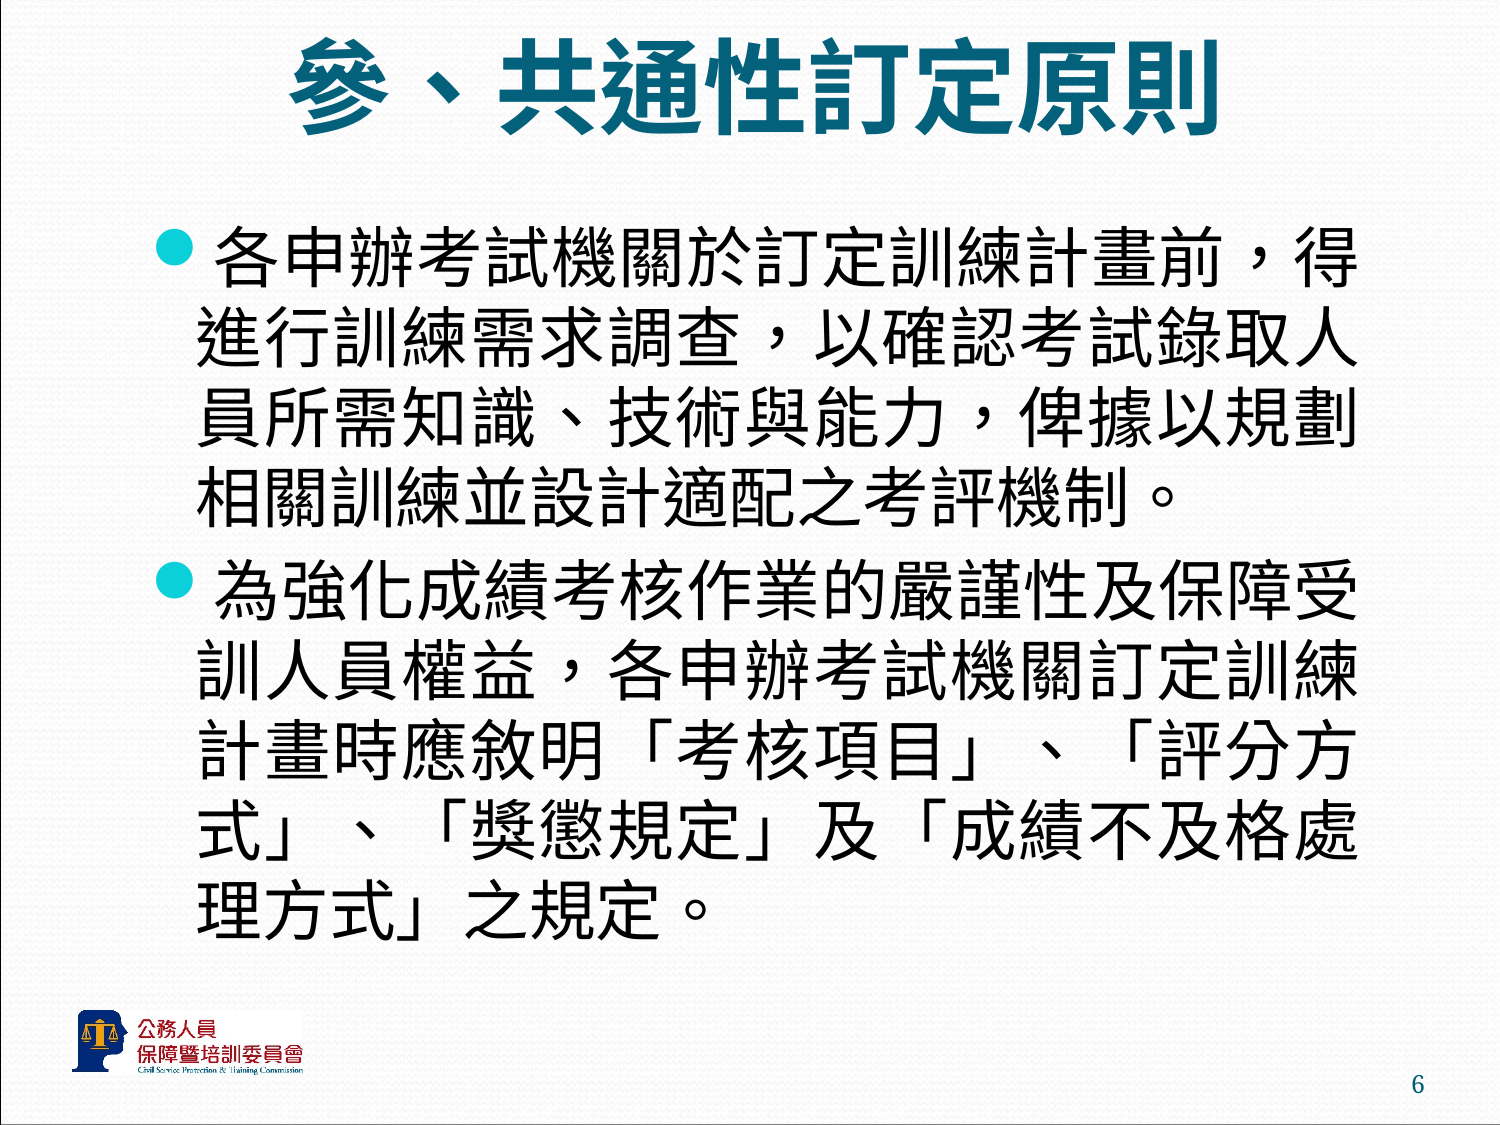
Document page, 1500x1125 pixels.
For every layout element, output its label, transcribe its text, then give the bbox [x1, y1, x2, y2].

picture [0, 0, 1500, 1125]
slide_number <編號> [1299, 1042, 1425, 1103]
title 參、共通性訂定原則 [76, 66, 1436, 148]
list 各申辦考試機關於訂定訓練計畫前，得進行訓練需求調查，以確認考試錄取人員所需知識、技術與能力，俾據以規劃相關訓練並設計適配之考評機制。 為強化成績考核作業的嚴謹性及保障受訓人員權益，各申辦考試機關訂定訓練計畫時應敘明「考核項目」、「評分方式」、「獎懲規定」及「成績不及格處理方式」之規定。 [135, 208, 1376, 965]
